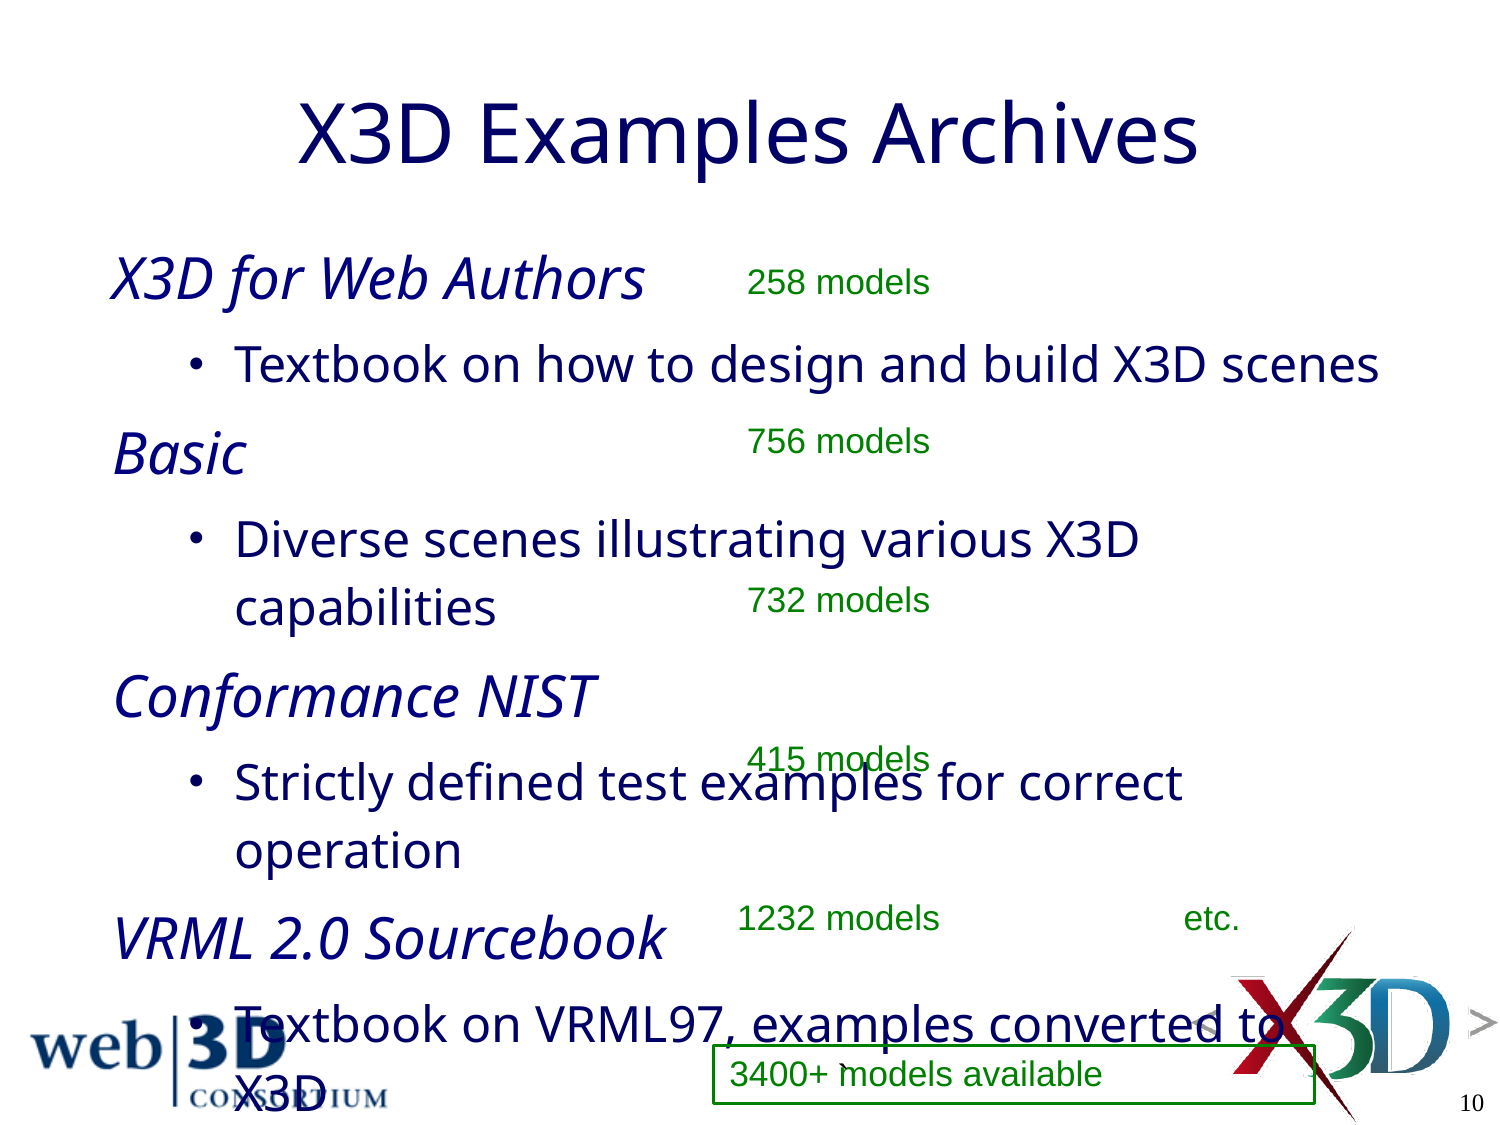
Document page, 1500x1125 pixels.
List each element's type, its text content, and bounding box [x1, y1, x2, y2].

title X3D Examples Archives [112, 44, 1388, 218]
picture [1201, 1018, 1216, 1039]
picture [339, 1018, 353, 1039]
text_box 3400+ models available [713, 1045, 1315, 1103]
text_box 258 models 756 models 732 models 415 models 1232 models etc. [722, 254, 1388, 981]
picture [1187, 926, 1500, 1125]
picture [398, 1018, 413, 1039]
list X3D for Web Authors Textbook on how to design and build X3D scenes Basic Diverse scenes illustrating various X3D capabilities Conformance NIST Strictly defined test examples for correct operation VRML 2.0 Sourcebook Textbook on VRML97, examples converted to X3D Savage Open-source military models and tools [112, 237, 1388, 1011]
text_box ` [822, 1050, 885, 1107]
picture [12, 998, 413, 1118]
